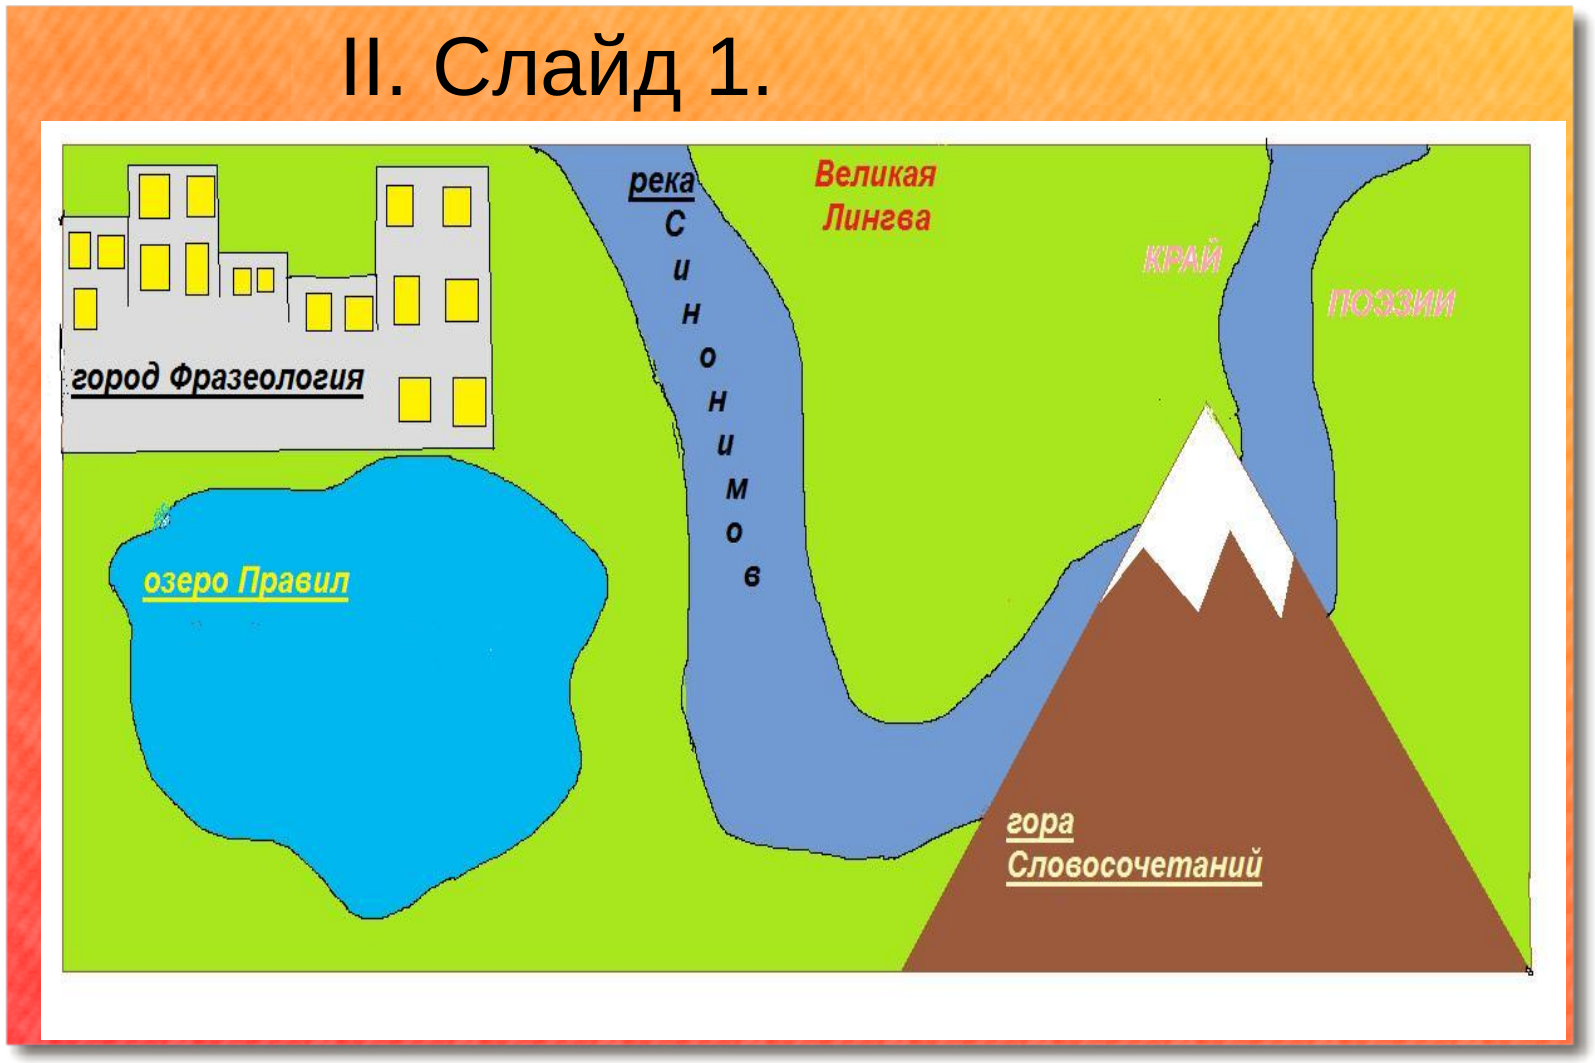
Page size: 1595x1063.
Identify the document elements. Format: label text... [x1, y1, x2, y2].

text_box II. Слайд 1. [324, 13, 1152, 121]
picture [41, 121, 1566, 1040]
